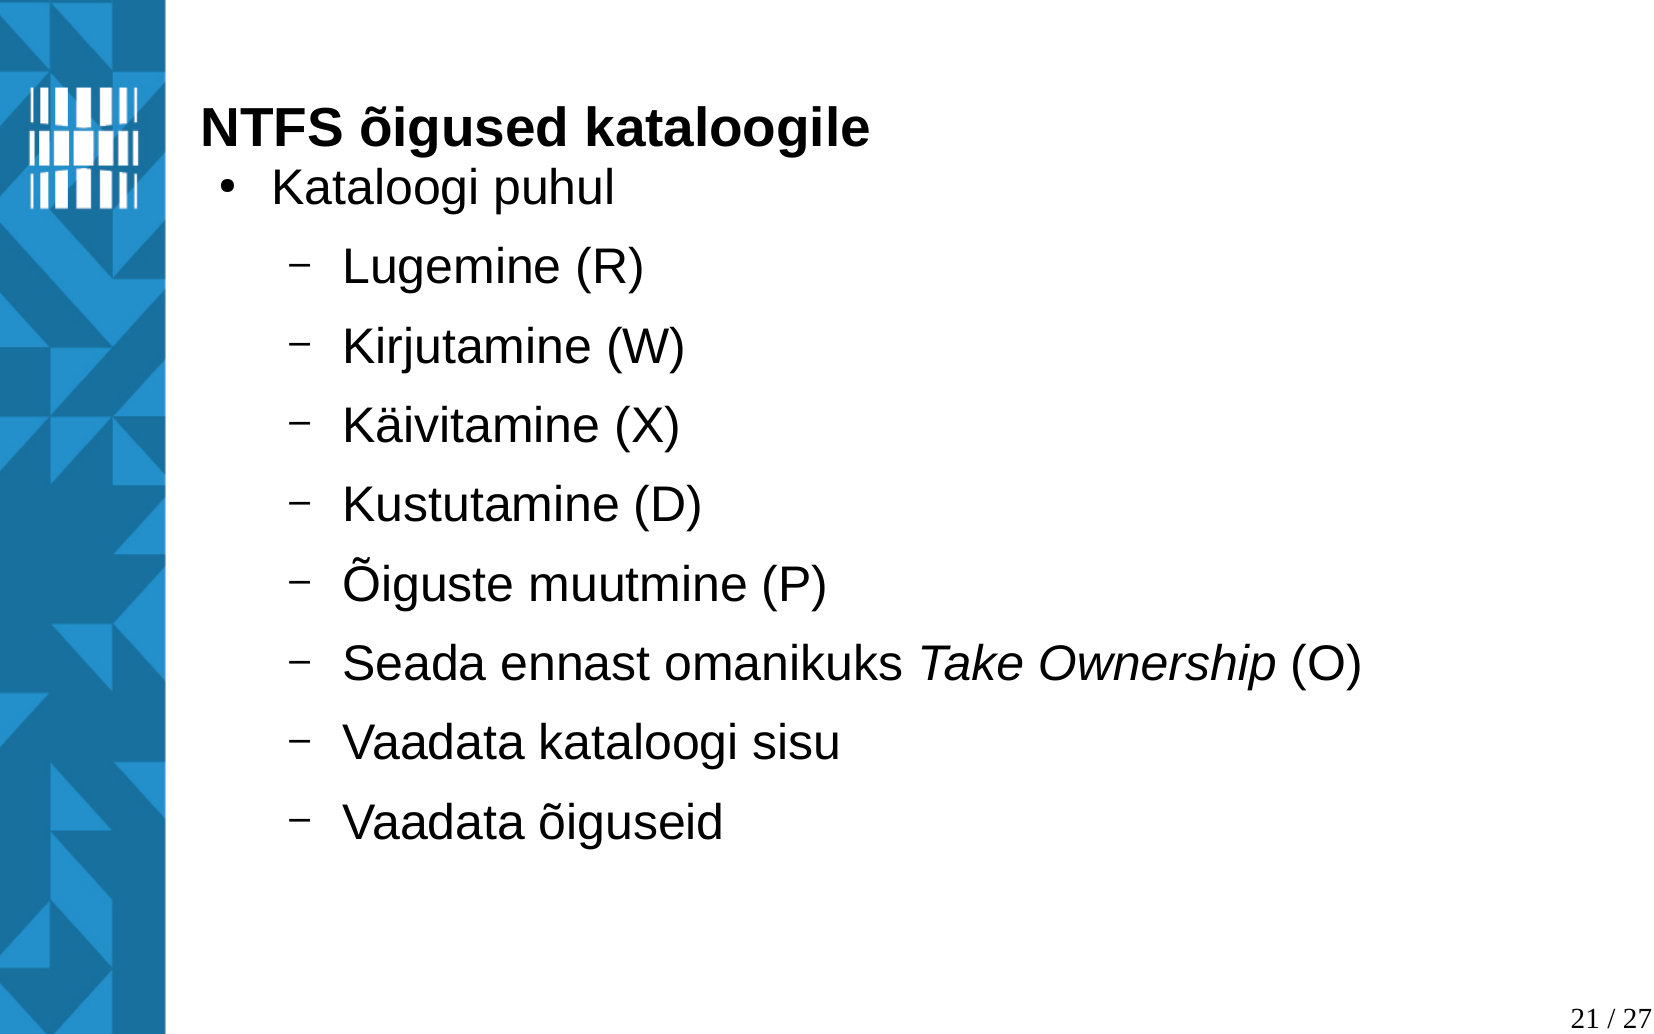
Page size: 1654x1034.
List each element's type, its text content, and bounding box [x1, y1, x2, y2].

title NTFS õigused kataloogile [200, 41, 1506, 214]
list Kataloogi puhul Lugemine (R) Kirjutamine (W) Käivitamine (X) Kustutamine (D) Õiguste muutmine (P) Seada ennast omanikuks Take Ownership (O) Vaadata kataloogi sisu Vaadata õiguseid [200, 159, 1477, 877]
